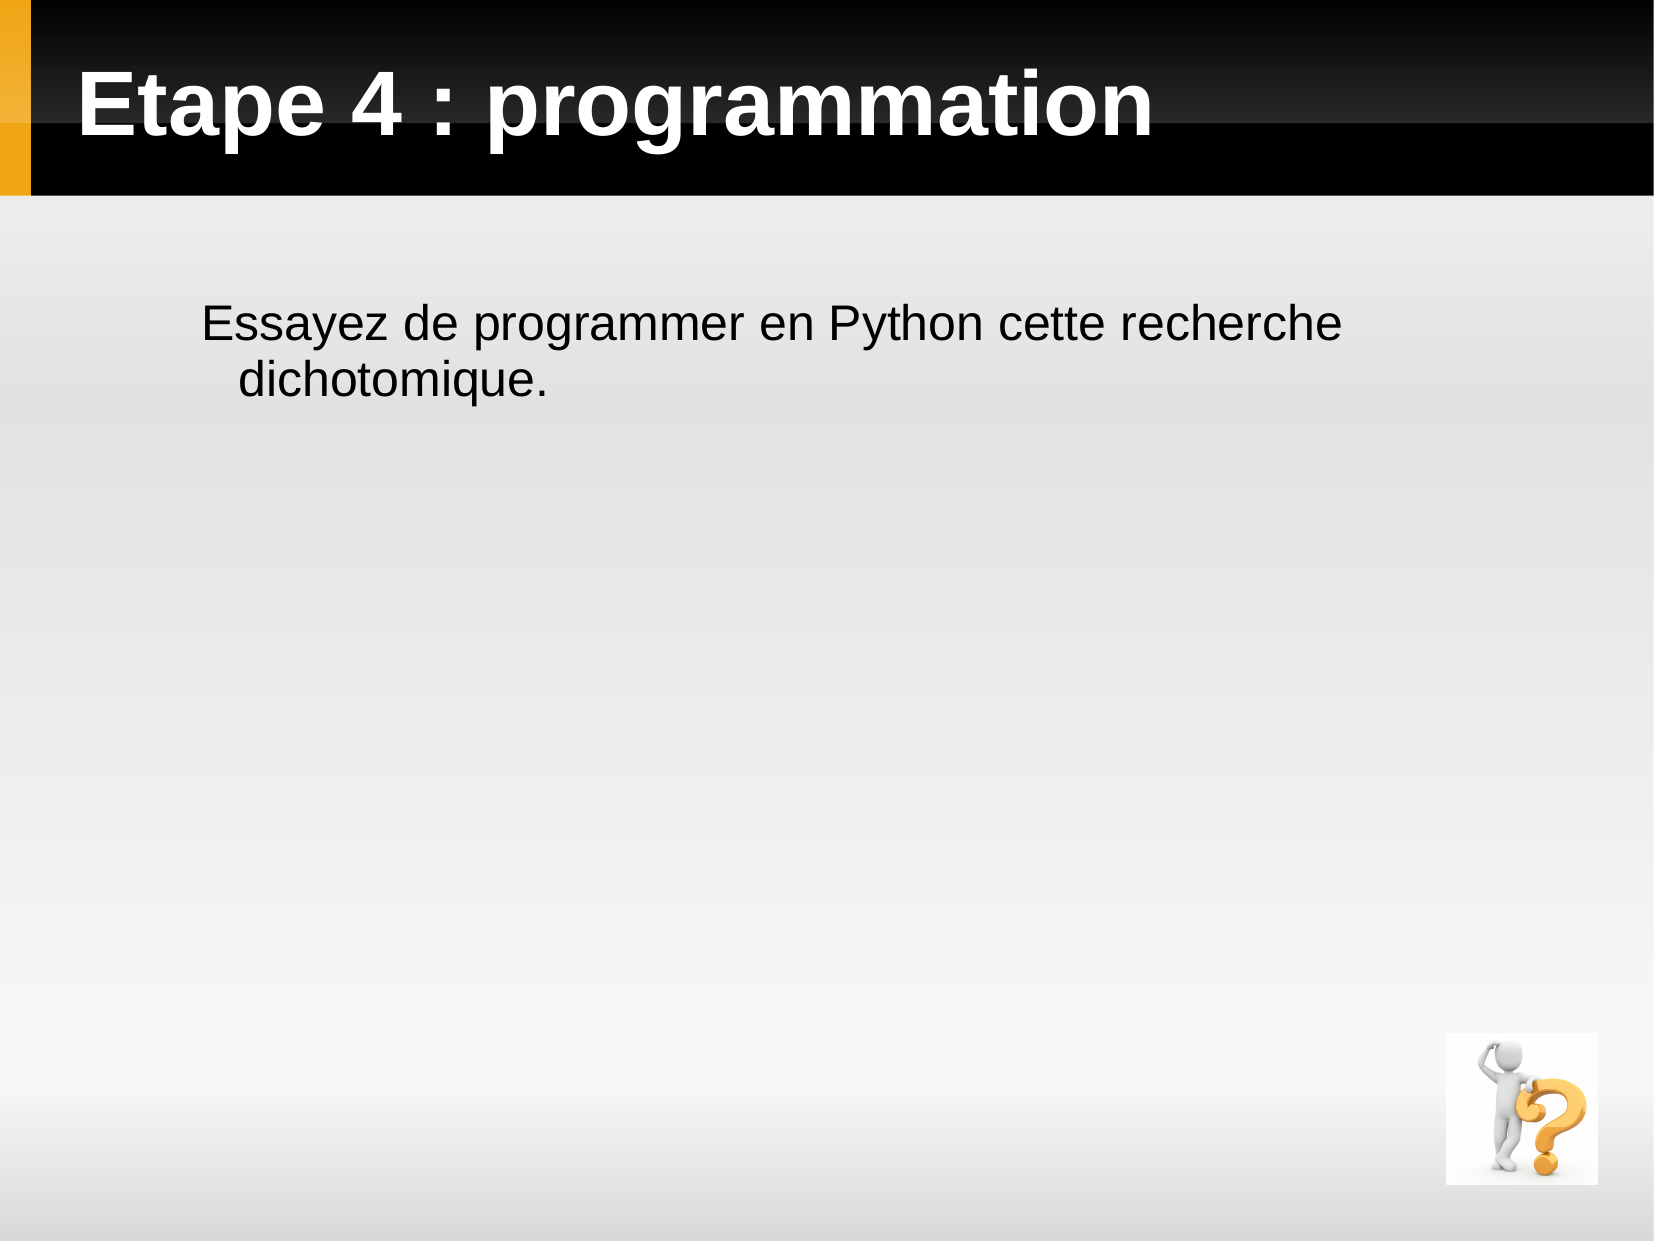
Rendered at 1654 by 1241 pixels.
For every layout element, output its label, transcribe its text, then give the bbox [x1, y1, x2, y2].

title Etape 4 : programmation [76, 0, 1565, 208]
picture [0, 0, 1654, 1241]
list Essayez de programmer en Python cette recherche dichotomique. [88, 295, 1577, 1086]
